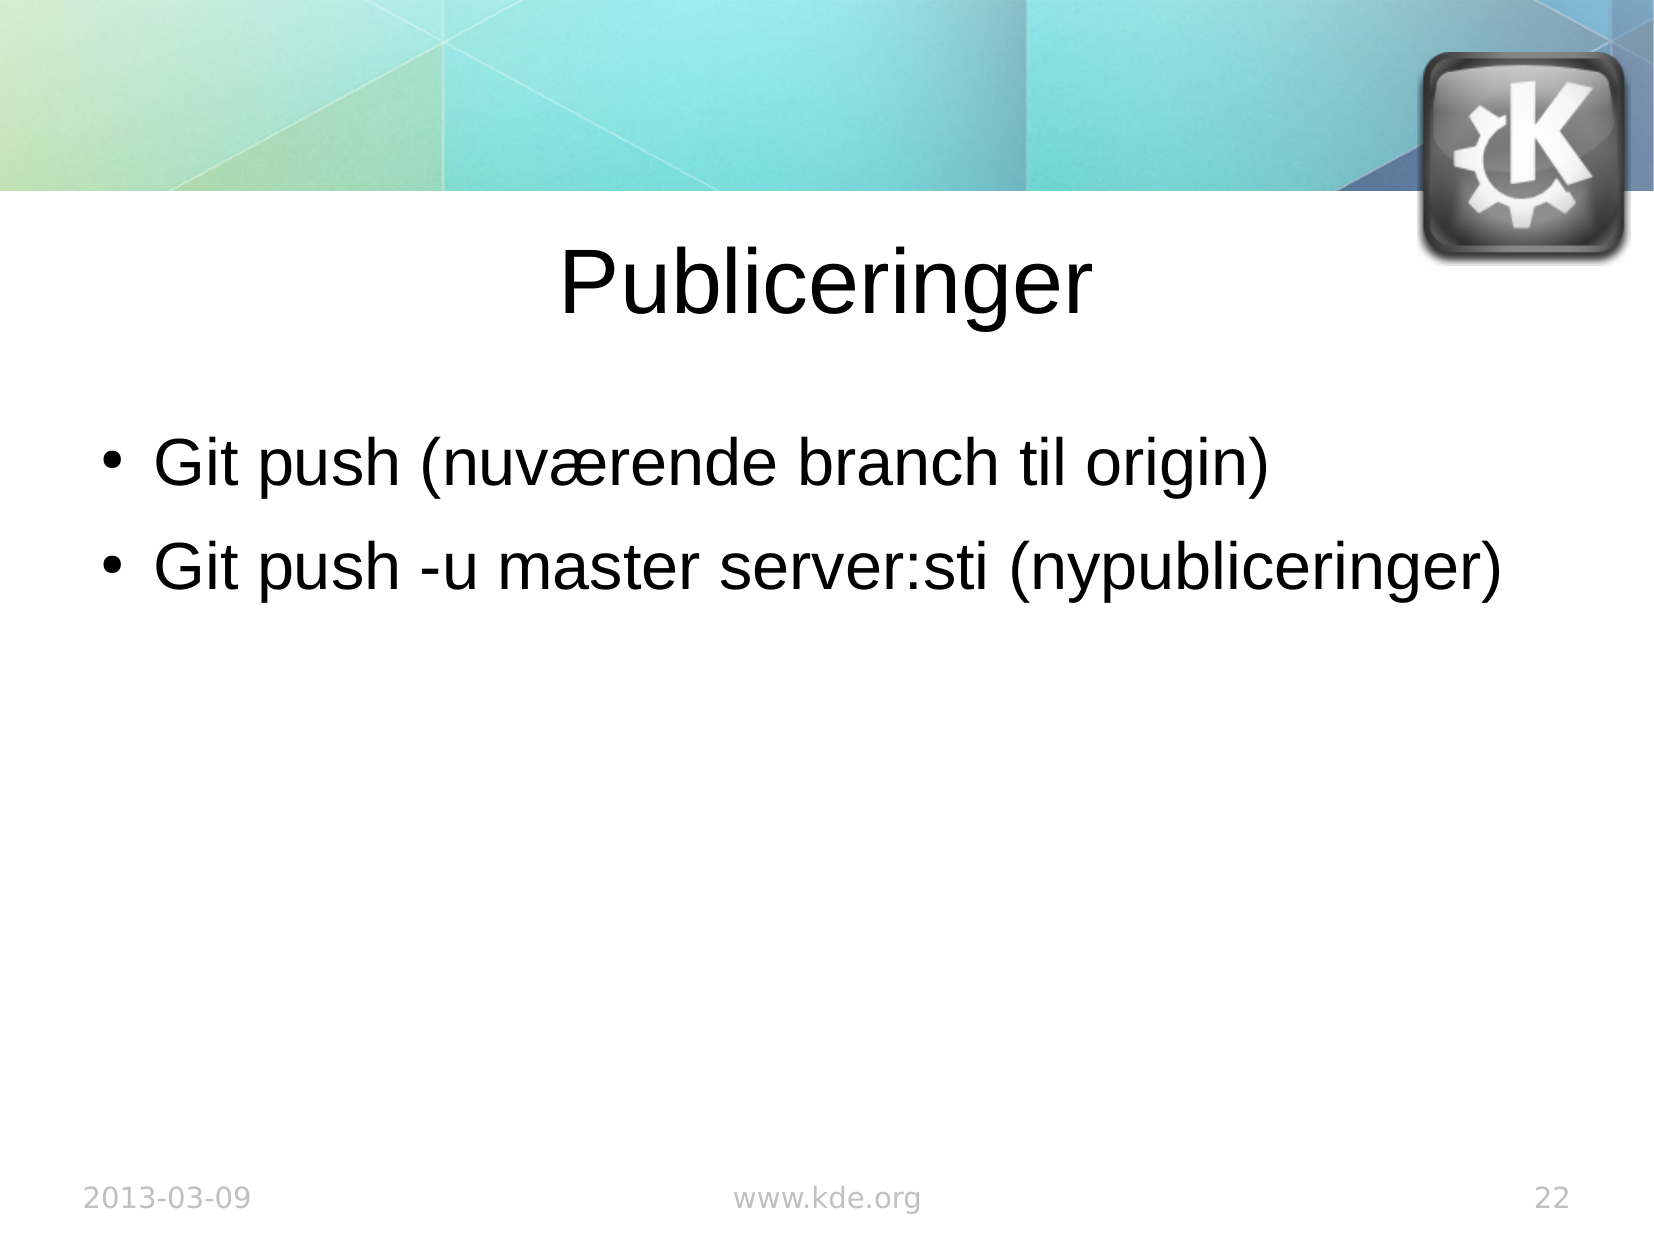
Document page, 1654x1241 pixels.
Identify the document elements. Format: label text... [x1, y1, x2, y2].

list Git push (nuværende branch til origin) Git push -u master server:sti (nypubliceringer) [82, 424, 1571, 1144]
picture [0, 0, 1654, 191]
title Publiceringer [82, 178, 1571, 386]
